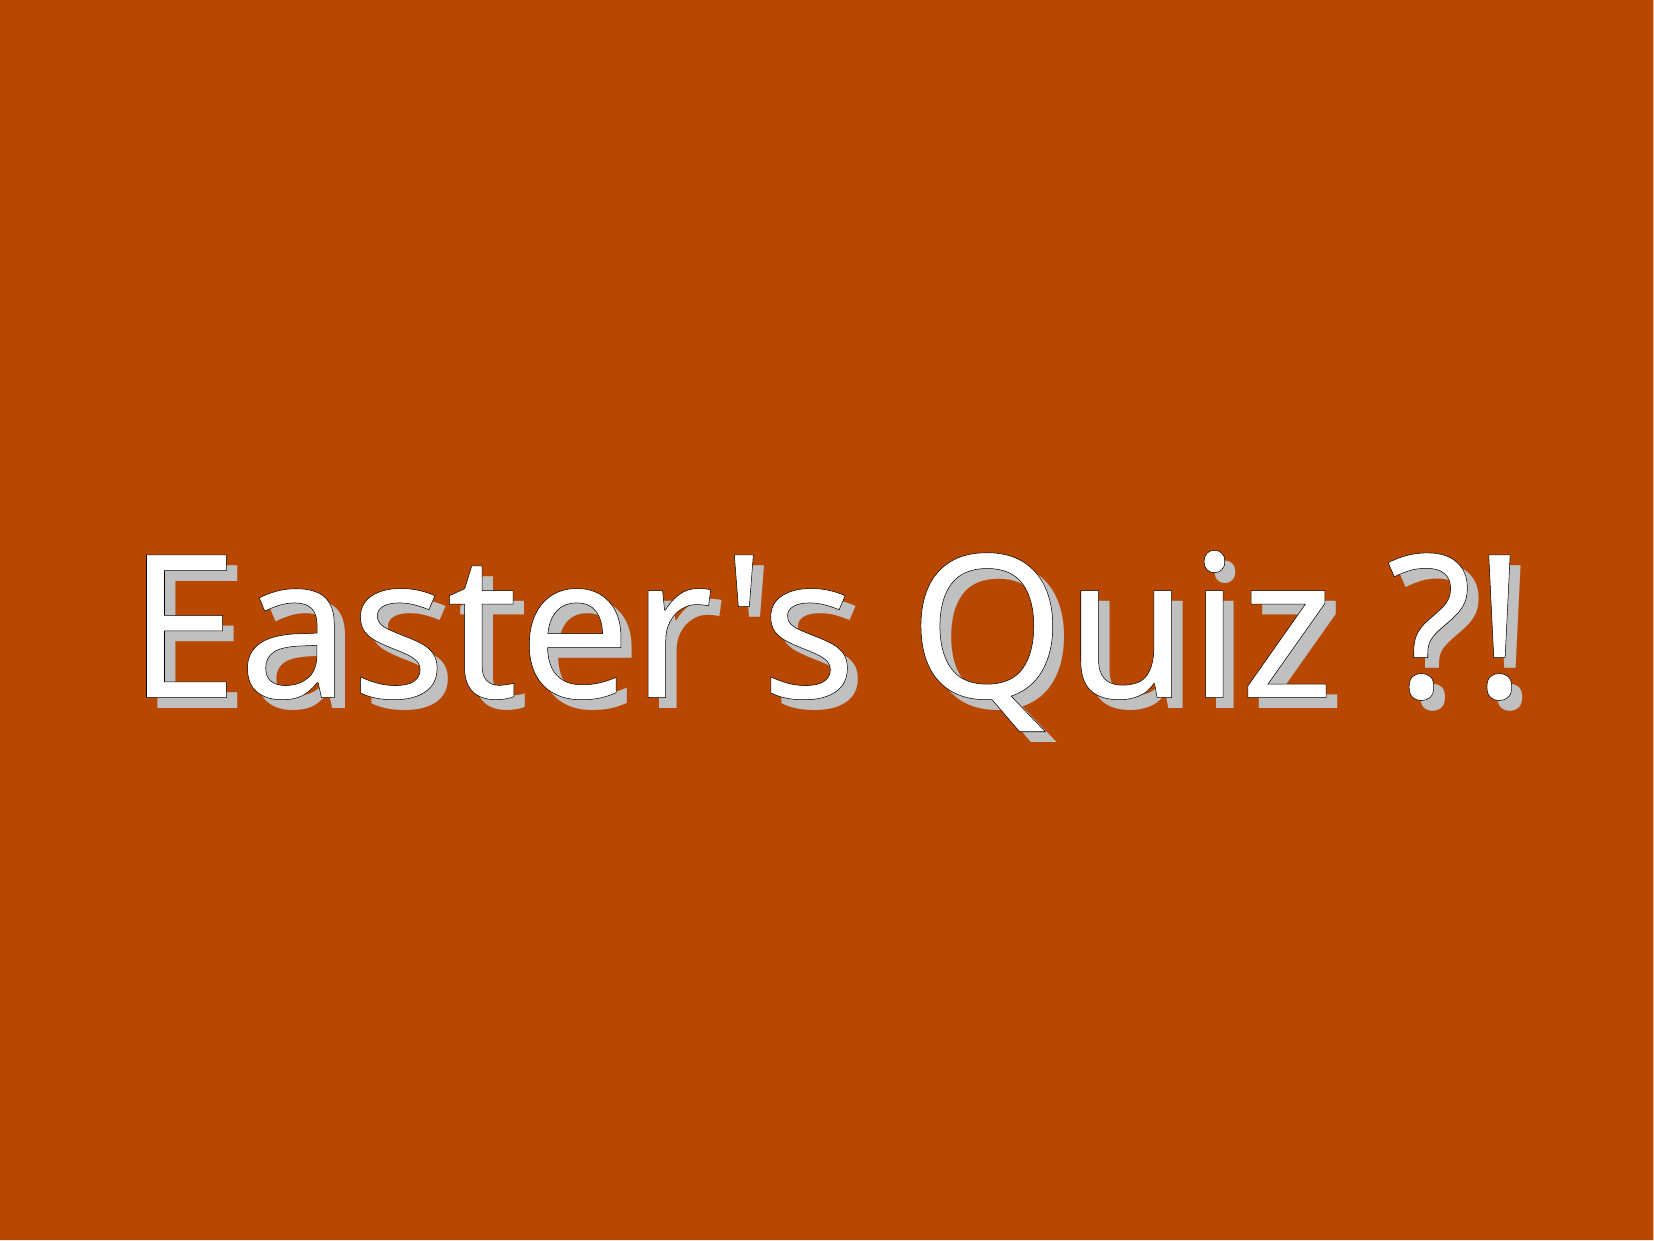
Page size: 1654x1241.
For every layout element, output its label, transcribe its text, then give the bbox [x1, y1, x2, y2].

subtitle Easter's Quiz ?! [0, 0, 1654, 1241]
